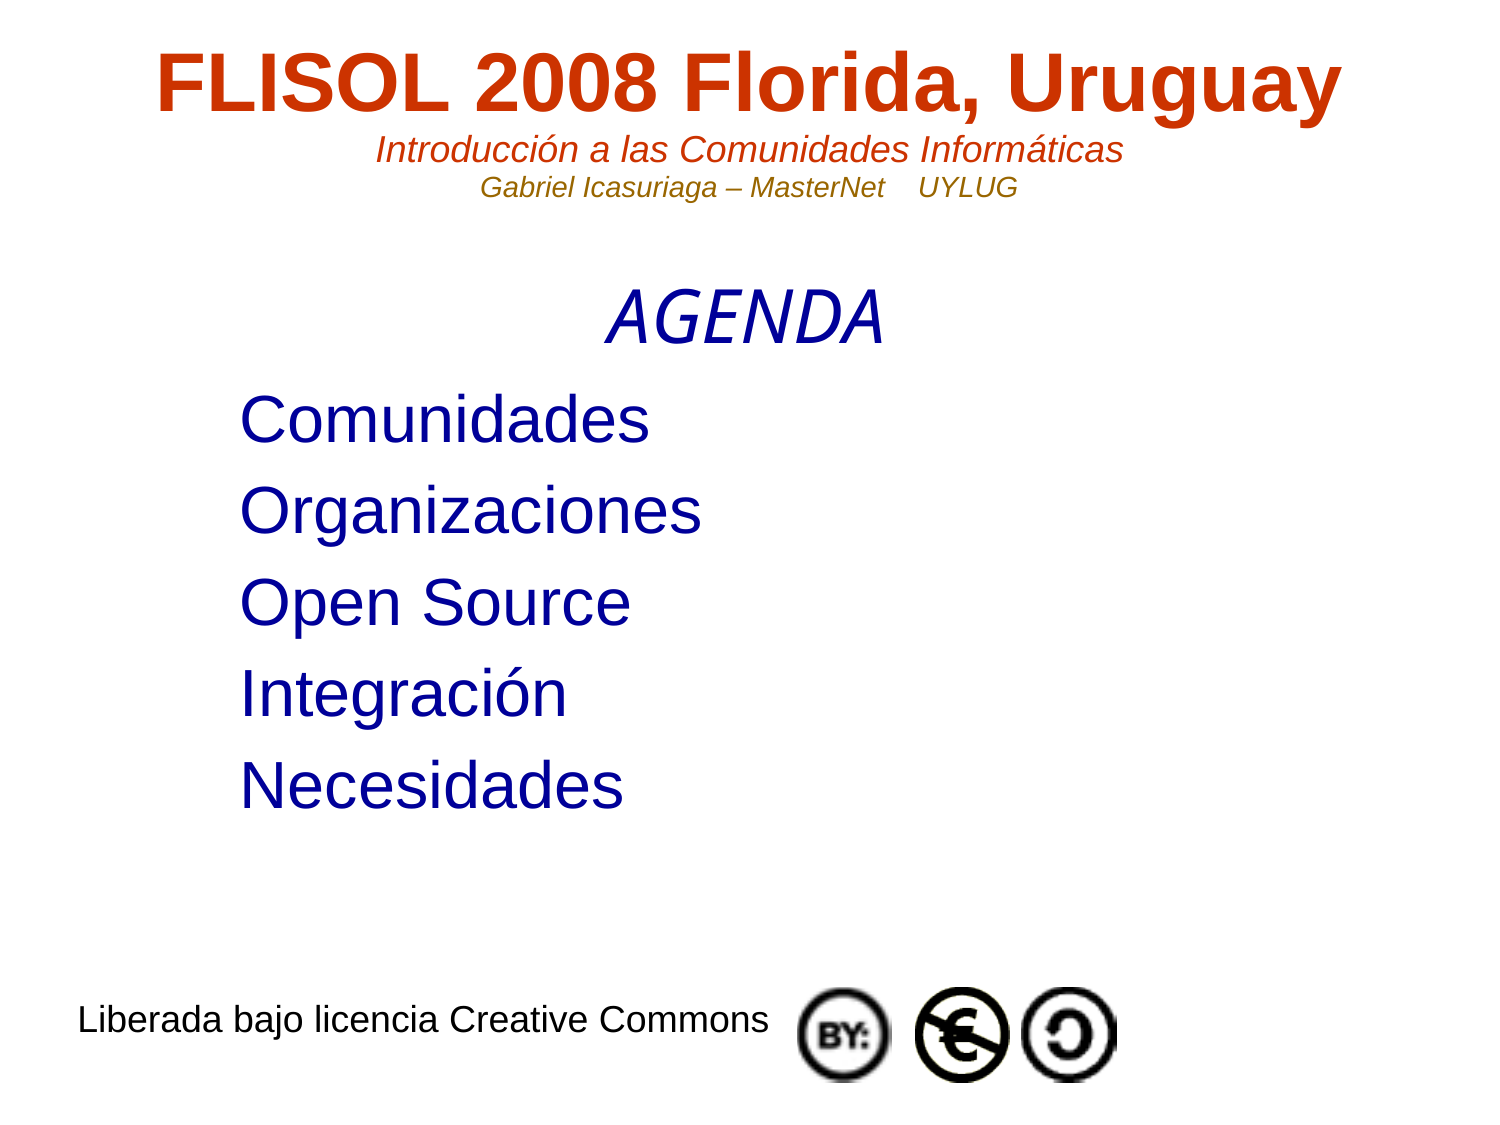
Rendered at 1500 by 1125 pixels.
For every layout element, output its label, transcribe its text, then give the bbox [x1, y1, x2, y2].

picture [1021, 987, 1117, 1083]
picture [915, 987, 1010, 1083]
subtitle AGENDA Comunidades Organizaciones Open Source Integración Necesidades [225, 255, 1270, 925]
text_box Liberada bajo licencia Creative Commons [62, 990, 785, 1049]
picture [797, 987, 892, 1083]
title FLISOL 2008 Florida, Uruguay Introducción a las Comunidades Informáticas Gabriel Icasuriaga – MasterNet UYLUG [112, 0, 1388, 318]
